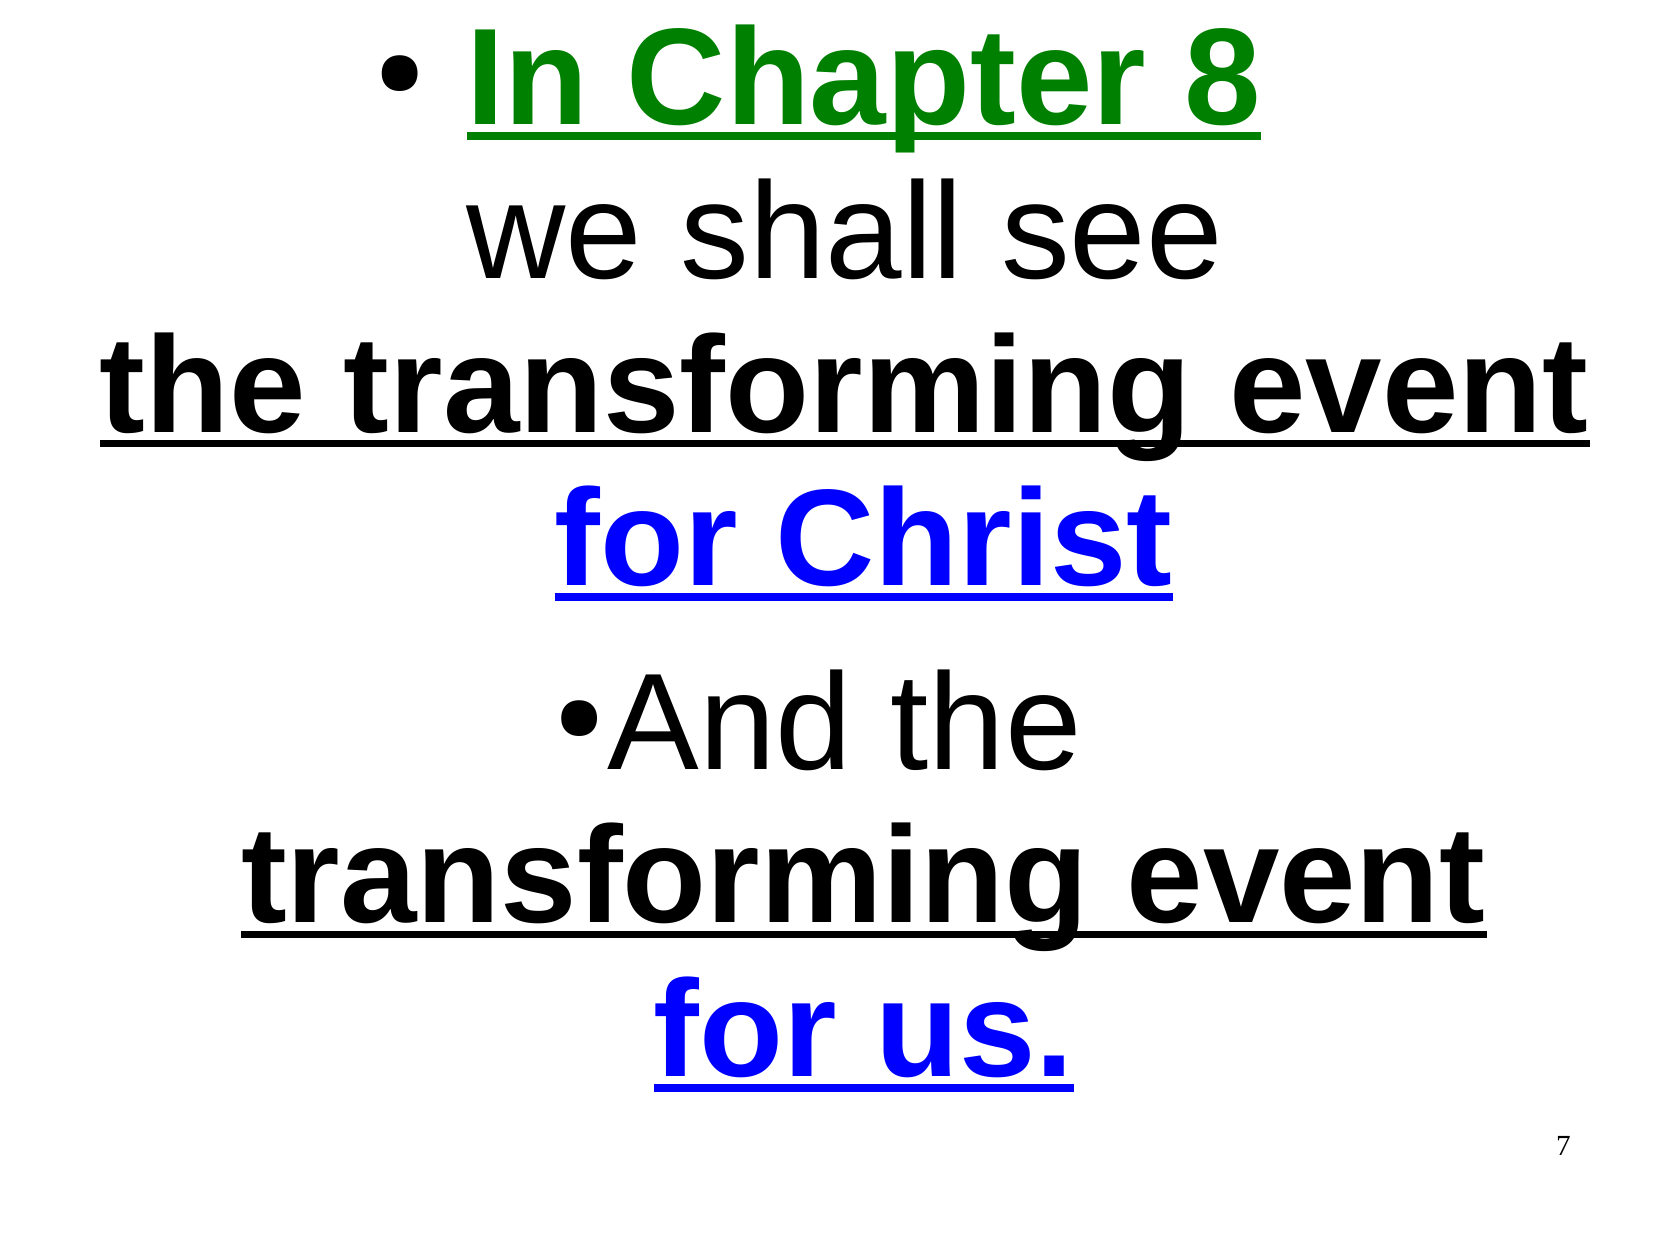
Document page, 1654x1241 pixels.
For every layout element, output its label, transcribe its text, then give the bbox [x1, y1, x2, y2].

list In Chapter 8 we shall see the transforming event for Christ And the transforming event for us. [3, 0, 1654, 1238]
